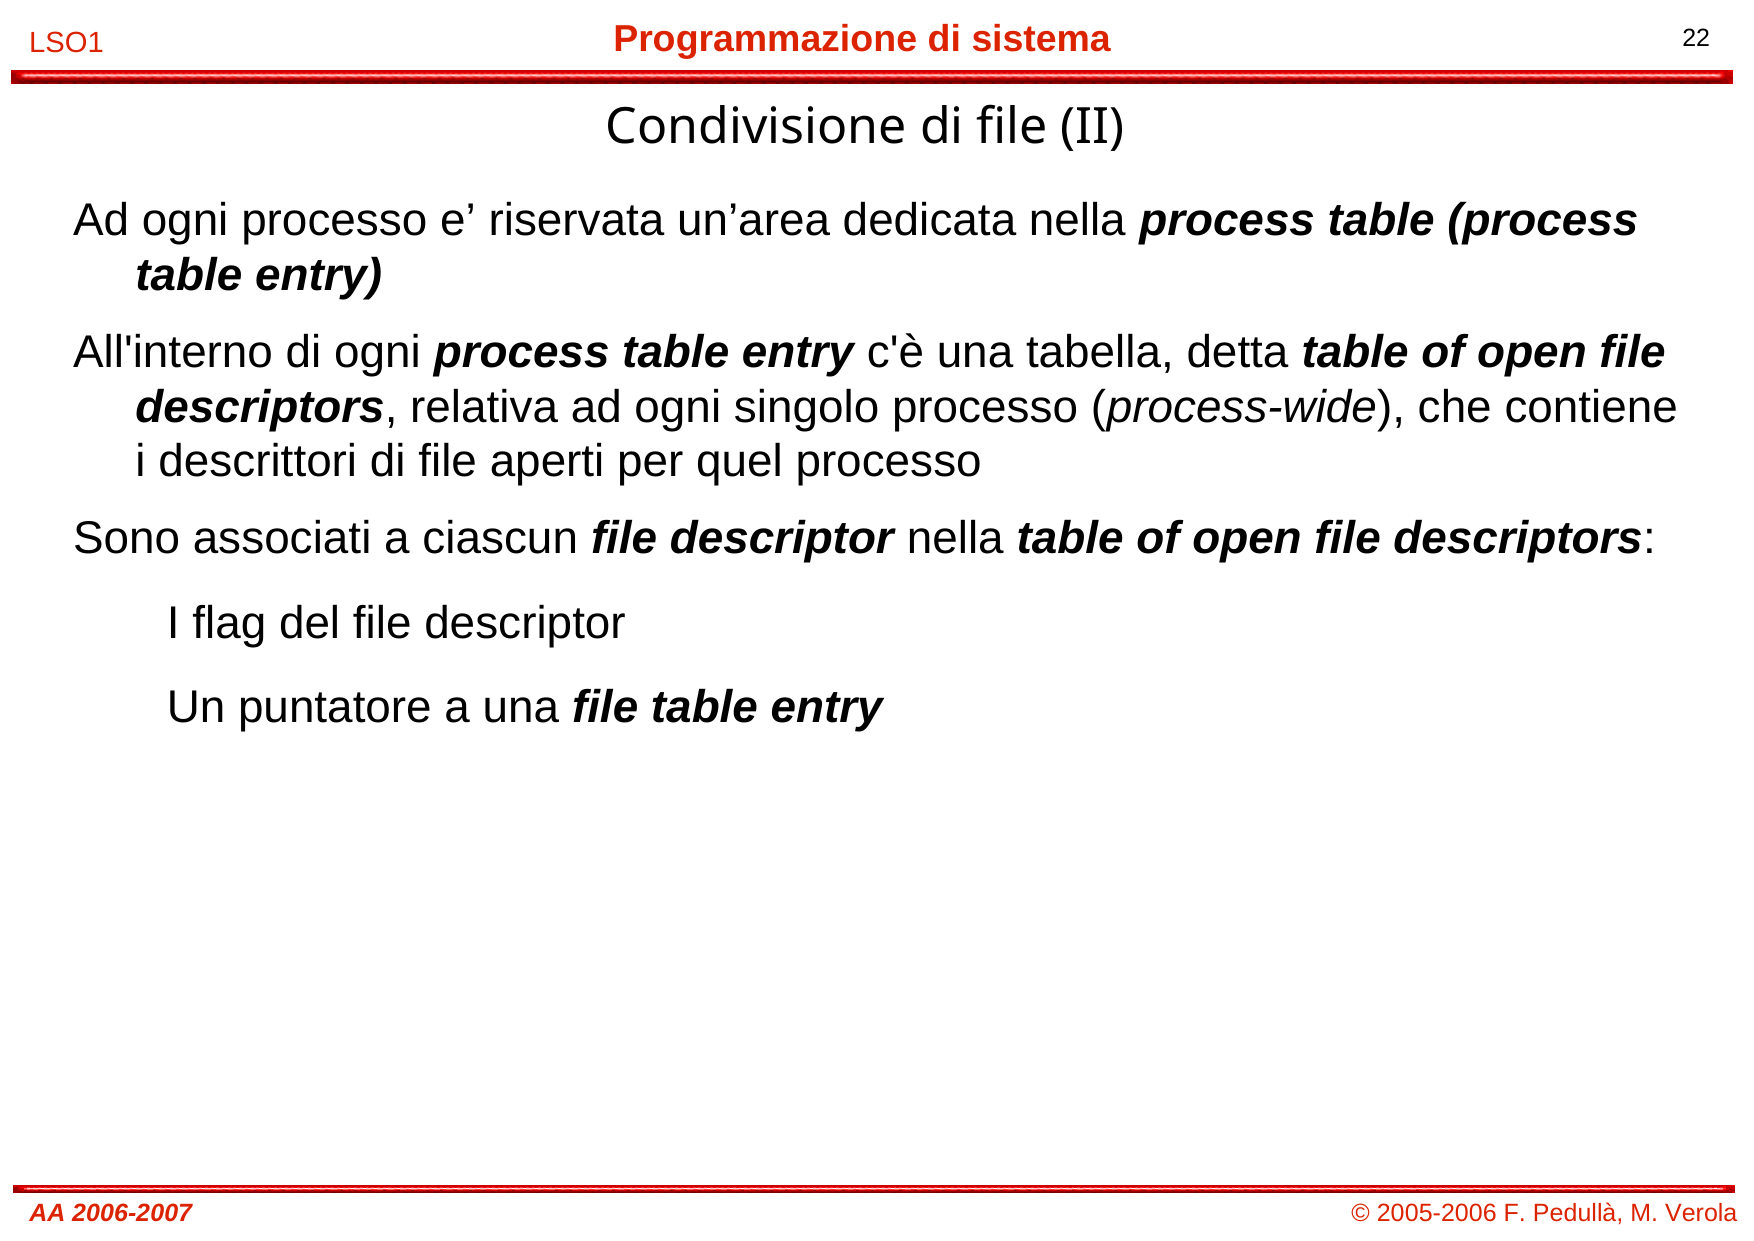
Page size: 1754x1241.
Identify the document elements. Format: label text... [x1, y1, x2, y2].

title Condivisione di file (II) [481, 78, 1250, 174]
list Ad ogni processo e’ riservata un’area dedicata nella process table (process table entry) All'interno di ogni process table entry c'è una tabella, detta table of open file descriptors, relativa ad ogni singolo processo (process-wide), che contiene i descrittori di file aperti per quel processo Sono associati a ciascun file descriptor nella table of open file descriptors: I flag del file descriptor Un puntatore a una file table entry [58, 183, 1696, 964]
picture [11, 70, 1733, 84]
picture [13, 1185, 1735, 1193]
